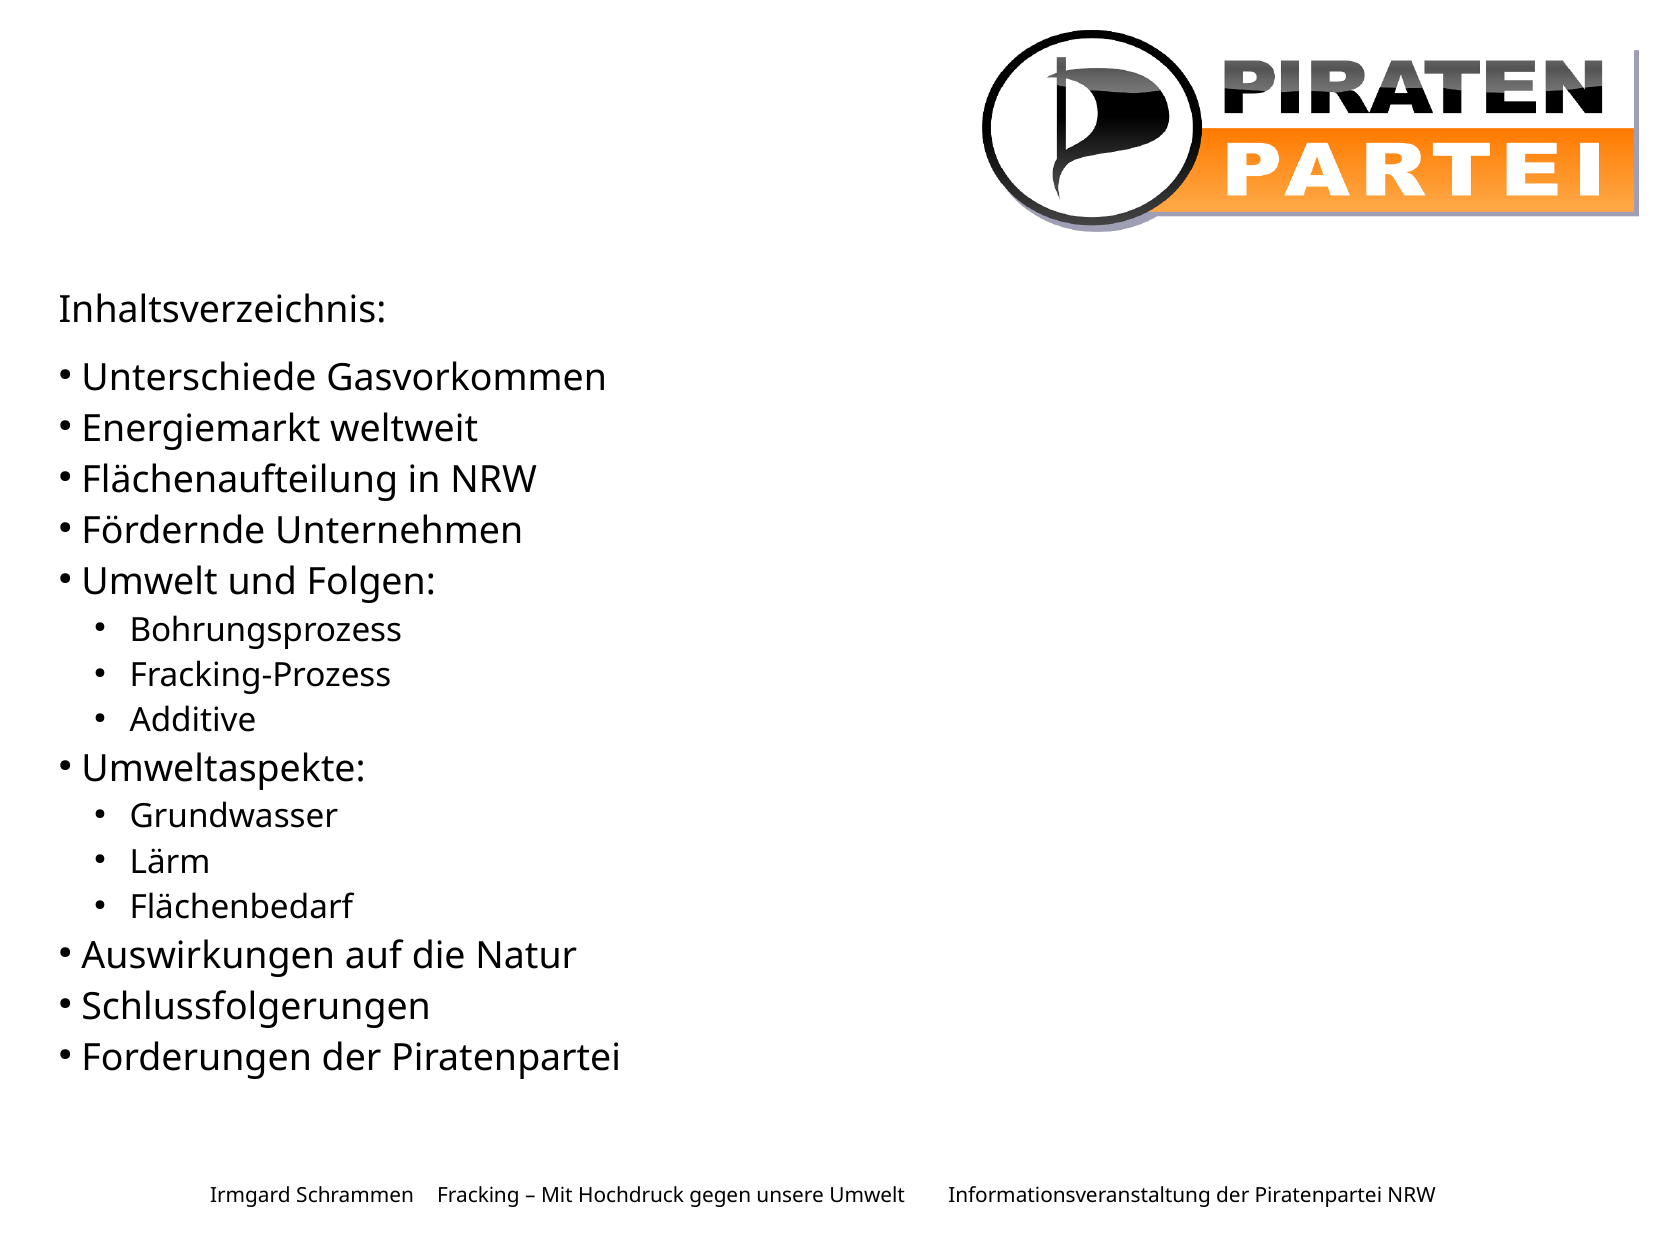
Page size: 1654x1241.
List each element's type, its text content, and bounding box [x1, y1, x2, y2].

picture [974, 25, 1649, 241]
subtitle Inhaltsverzeichnis: Unterschiede Gasvorkommen Energiemarkt weltweit Flächenaufteilung in NRW Fördernde Unternehmen Umwelt und Folgen: Bohrungsprozess Fracking-Prozess Additive Umweltaspekte: Grundwasser Lärm Flächenbedarf Auswirkungen auf die Natur Schlussfolgerungen Forderungen der Piratenpartei [58, 282, 1547, 1109]
text_box Irmgard Schrammen Fracking – Mit Hochdruck gegen unsere Umwelt Informationsveranstaltung der Piratenpartei NRW [29, 1172, 1617, 1224]
